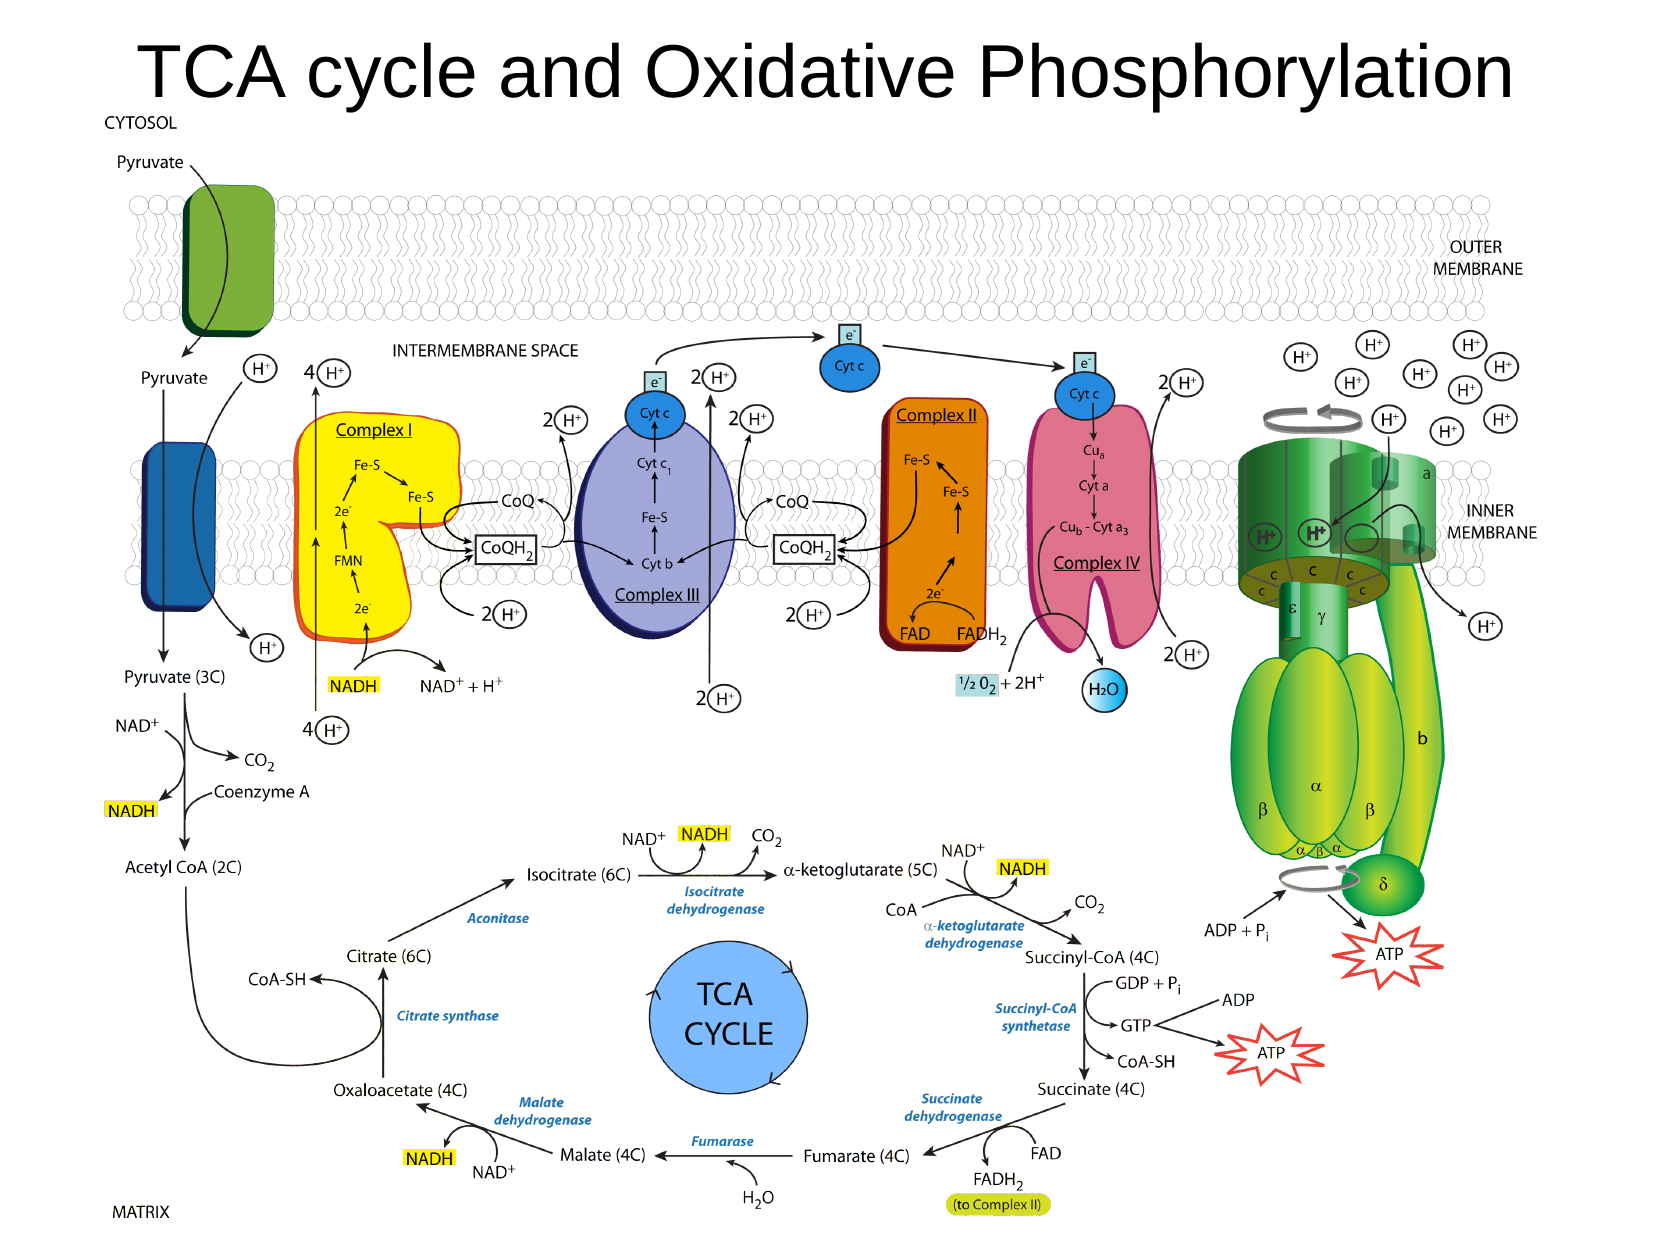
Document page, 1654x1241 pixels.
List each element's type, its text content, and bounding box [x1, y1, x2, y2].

title TCA cycle and Oxidative Phosphorylation [82, 25, 1571, 115]
picture [104, 112, 1538, 1223]
